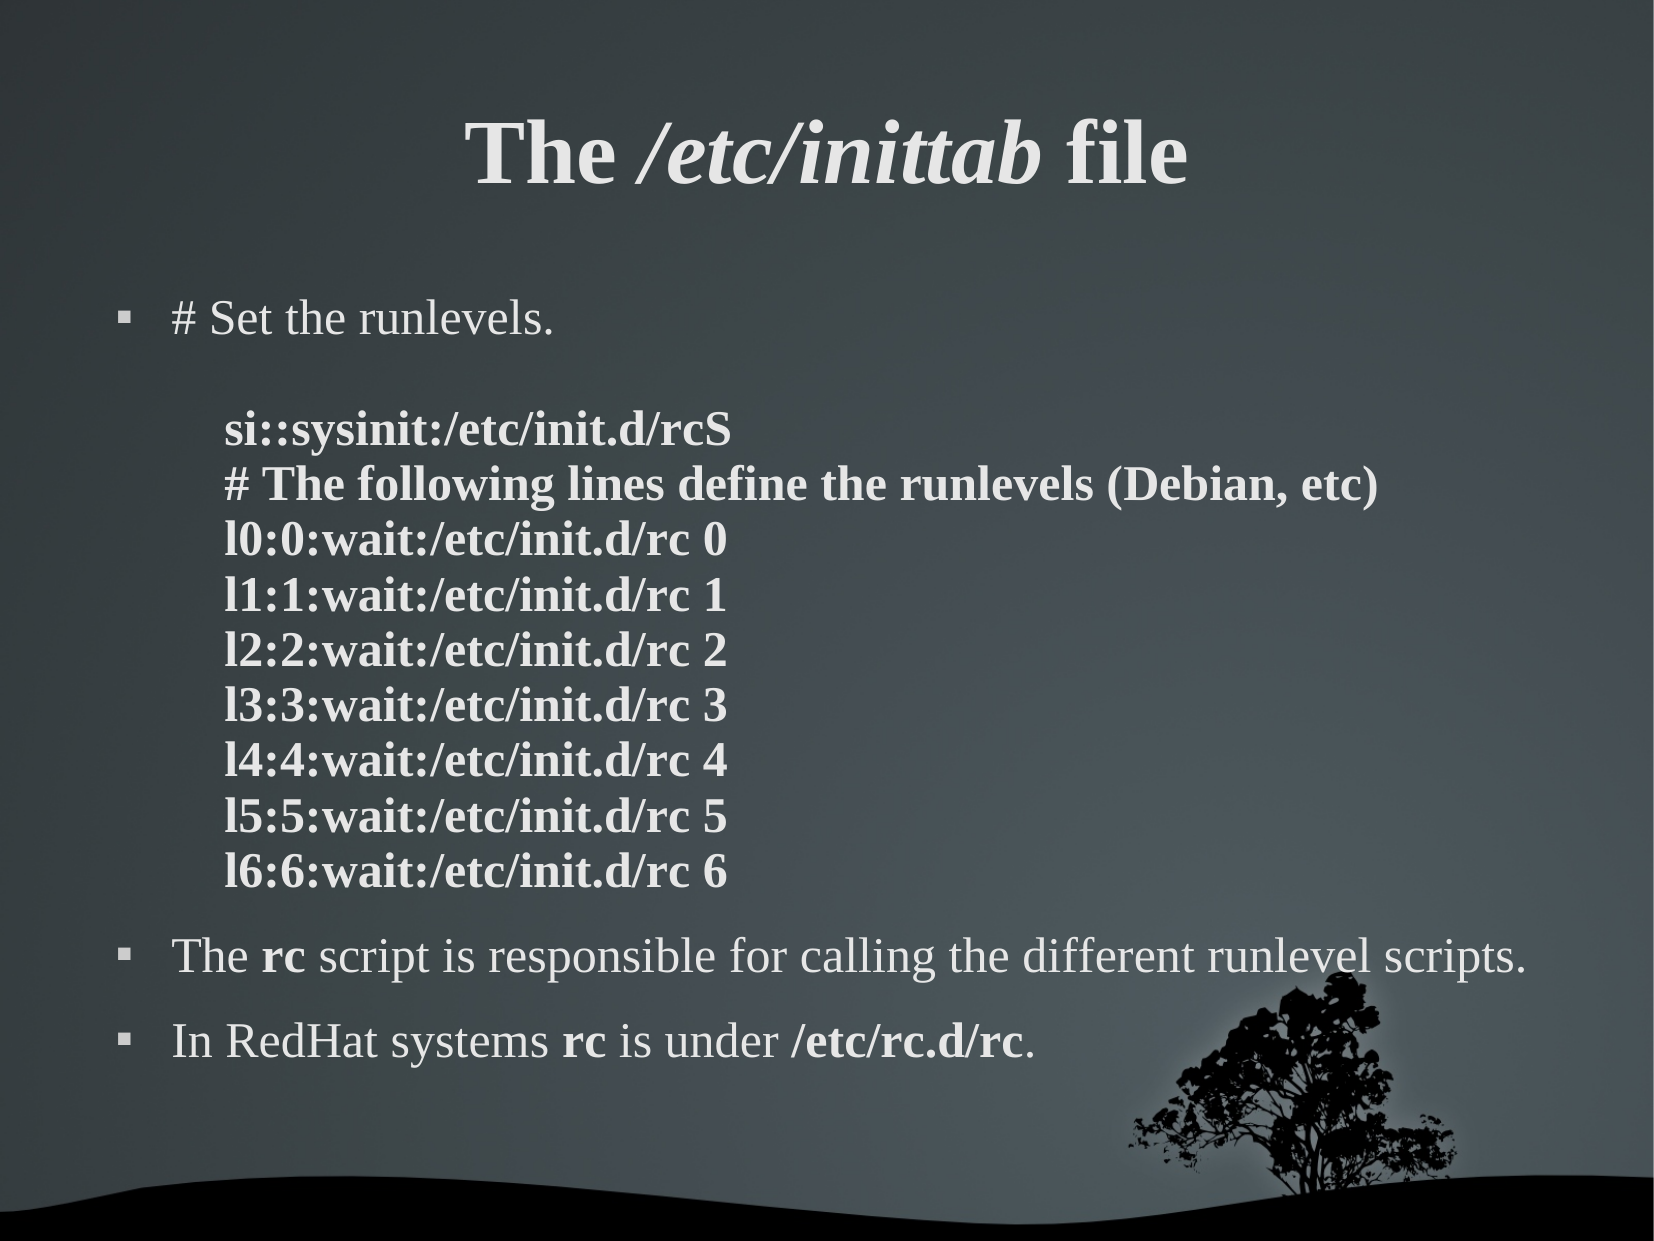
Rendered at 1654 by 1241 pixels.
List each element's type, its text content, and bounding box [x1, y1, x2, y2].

title The /etc/inittab file [82, 49, 1571, 257]
picture [0, 0, 1654, 1241]
list # Set the runlevels. si::sysinit:/etc/init.d/rcS # The following lines define the runlevels (Debian, etc) l0:0:wait:/etc/init.d/rc 0 l1:1:wait:/etc/init.d/rc 1 l2:2:wait:/etc/init.d/rc 2 l3:3:wait:/etc/init.d/rc 3 l4:4:wait:/etc/init.d/rc 4 l5:5:wait:/etc/init.d/rc 5 l6:6:wait:/etc/init.d/rc 6 The rc script is responsible for calling the different runlevel scripts. In RedHat systems rc is under /etc/rc.d/rc. [82, 290, 1571, 1241]
